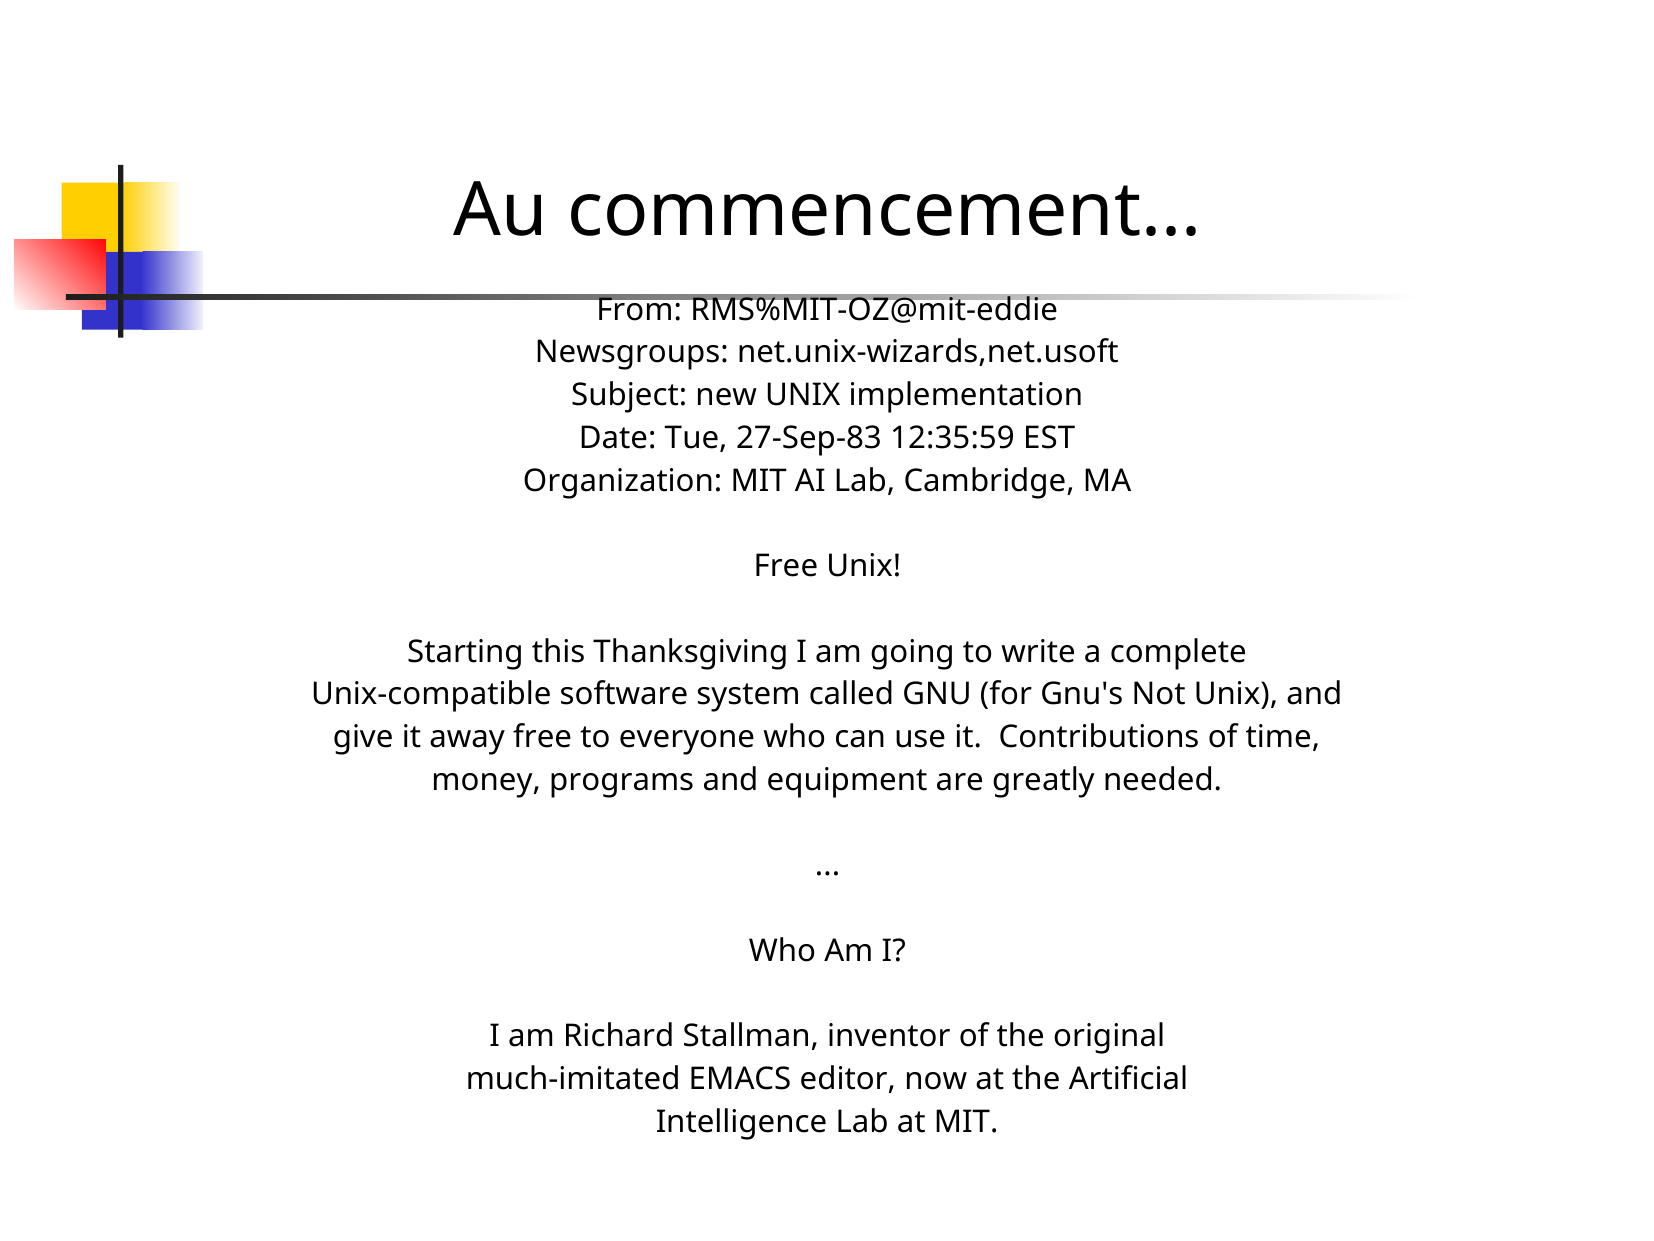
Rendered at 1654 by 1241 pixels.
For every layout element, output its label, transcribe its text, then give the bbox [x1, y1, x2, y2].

title Au commencement... [121, 102, 1534, 311]
subtitle From: RMS%MIT-OZ@mit-eddie Newsgroups: net.unix-wizards,net.usoft Subject: new UNIX implementation Date: Tue, 27-Sep-83 12:35:59 EST Organization: MIT AI Lab, Cambridge, MA Free Unix! Starting this Thanksgiving I am going to write a complete Unix-compatible software system called GNU (for Gnu's Not Unix), and give it away free to everyone who can use it. Contributions of time, money, programs and equipment are greatly needed. ... Who Am I? I am Richard Stallman, inventor of the original much-imitated EMACS editor, now at the Artificial Intelligence Lab at MIT. [121, 336, 1534, 1135]
